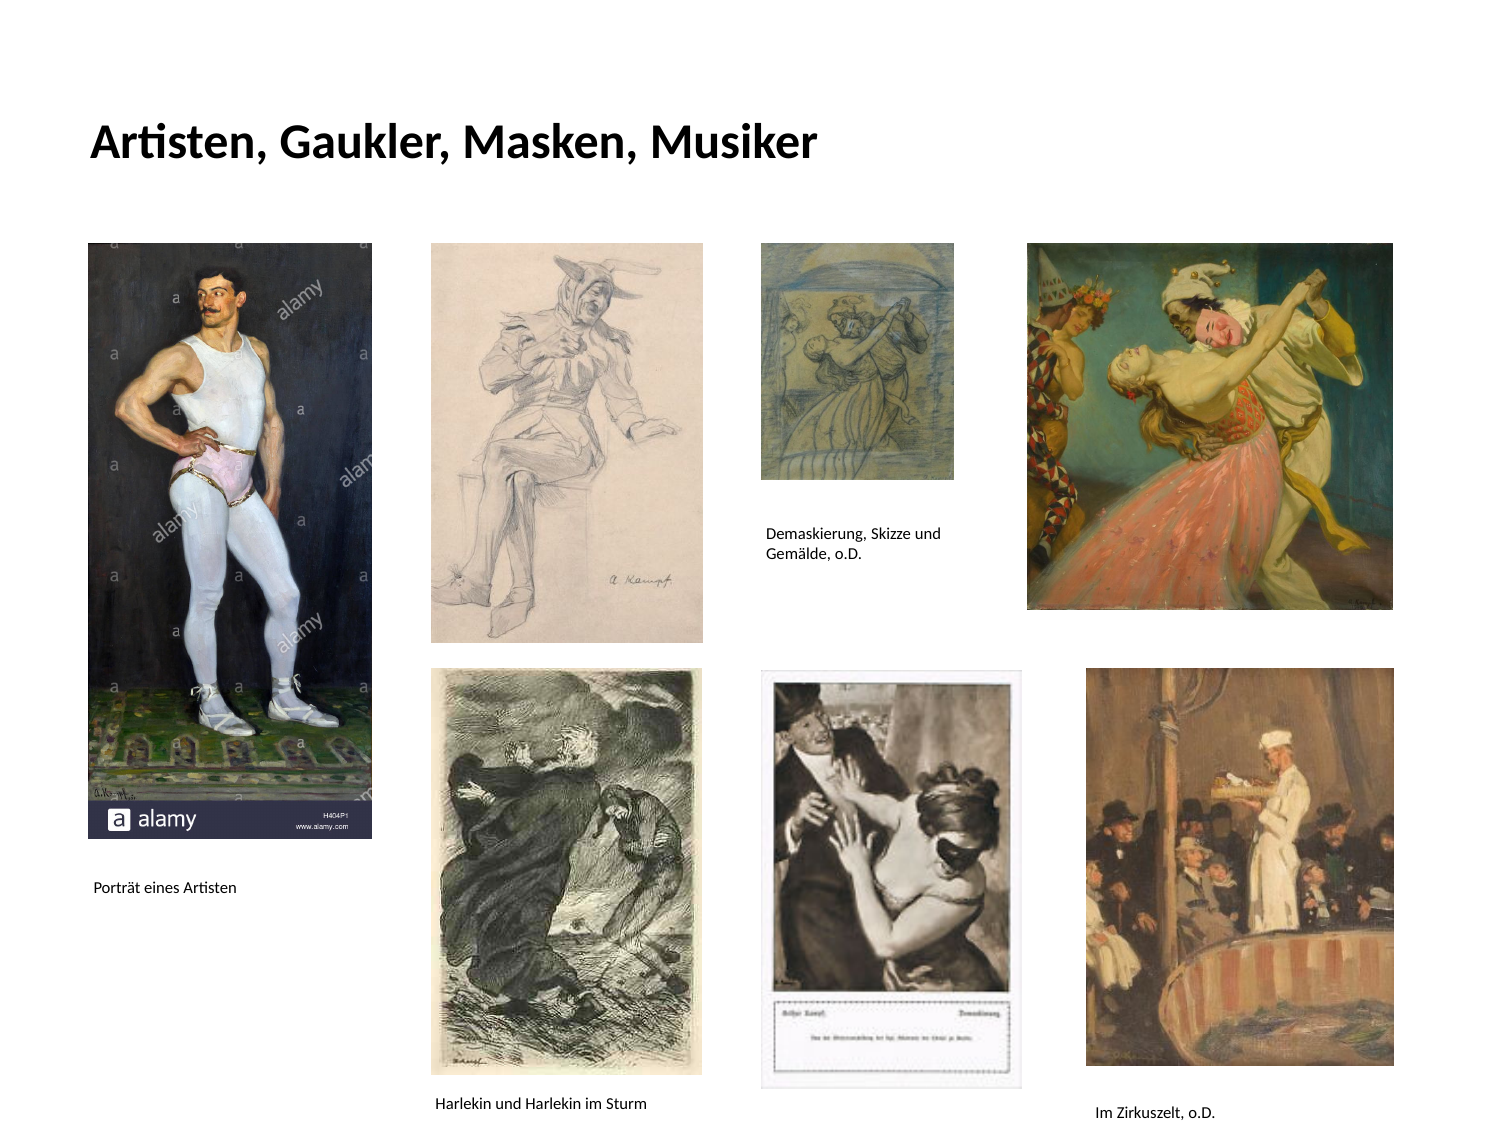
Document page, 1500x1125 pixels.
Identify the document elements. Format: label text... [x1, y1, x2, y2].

picture [431, 668, 702, 1075]
picture [1086, 668, 1394, 1066]
text_box Porträt eines Artisten [78, 869, 252, 905]
title Artisten, Gaukler, Masken, Musiker [75, 45, 1425, 233]
picture [431, 243, 703, 643]
text_box Harlekin und Harlekin im Sturm [420, 1085, 663, 1121]
text_box Demaskierung, Skizze und Gemälde, o.D. [751, 515, 957, 570]
picture [761, 243, 1500, 610]
text_box Im Zirkuszelt, o.D. [1080, 1093, 1257, 1125]
picture [761, 670, 1022, 1089]
picture [88, 243, 372, 839]
